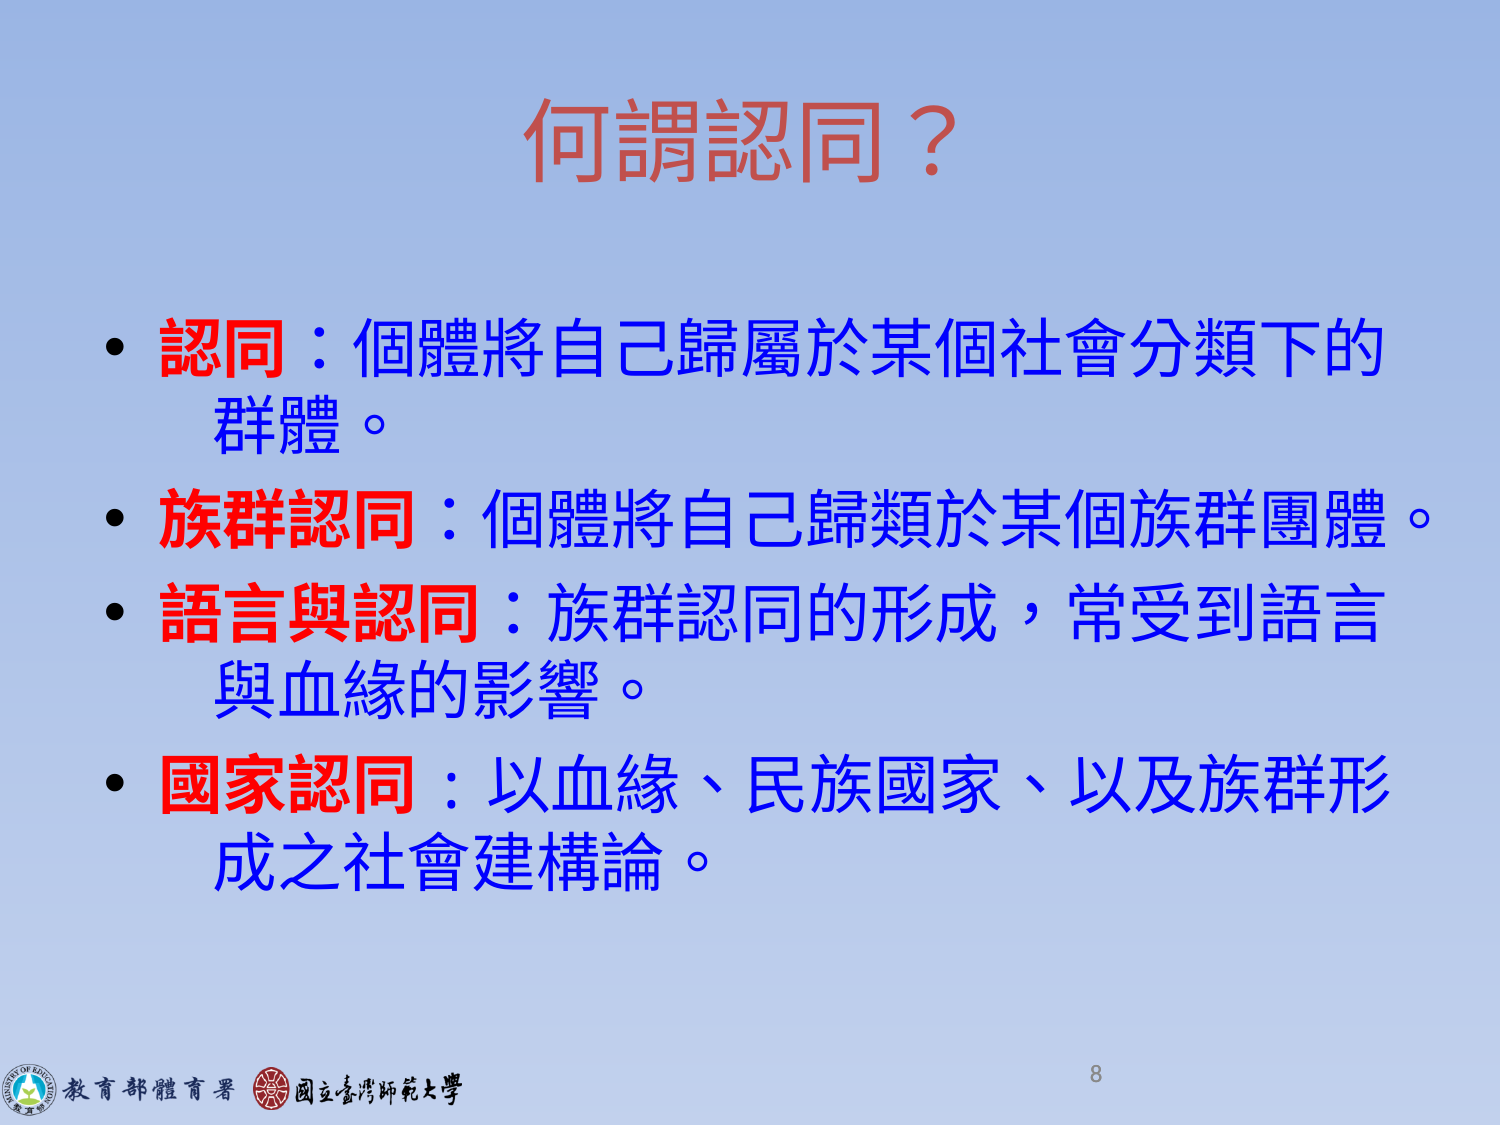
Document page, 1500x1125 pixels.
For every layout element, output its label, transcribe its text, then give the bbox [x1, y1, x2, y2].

title 何謂認同？ [75, 45, 1426, 233]
list 認同：個體將自己歸屬於某個社會分類下的群體。 族群認同：個體將自己歸類於某個族群團體。 語言與認同：族群認同的形成，常受到語言與血緣的影響。 國家認同:以血緣、民族國家、以及族群形成之社會建構論。 [88, 299, 1425, 975]
text_box [1074, 1042, 1426, 1103]
